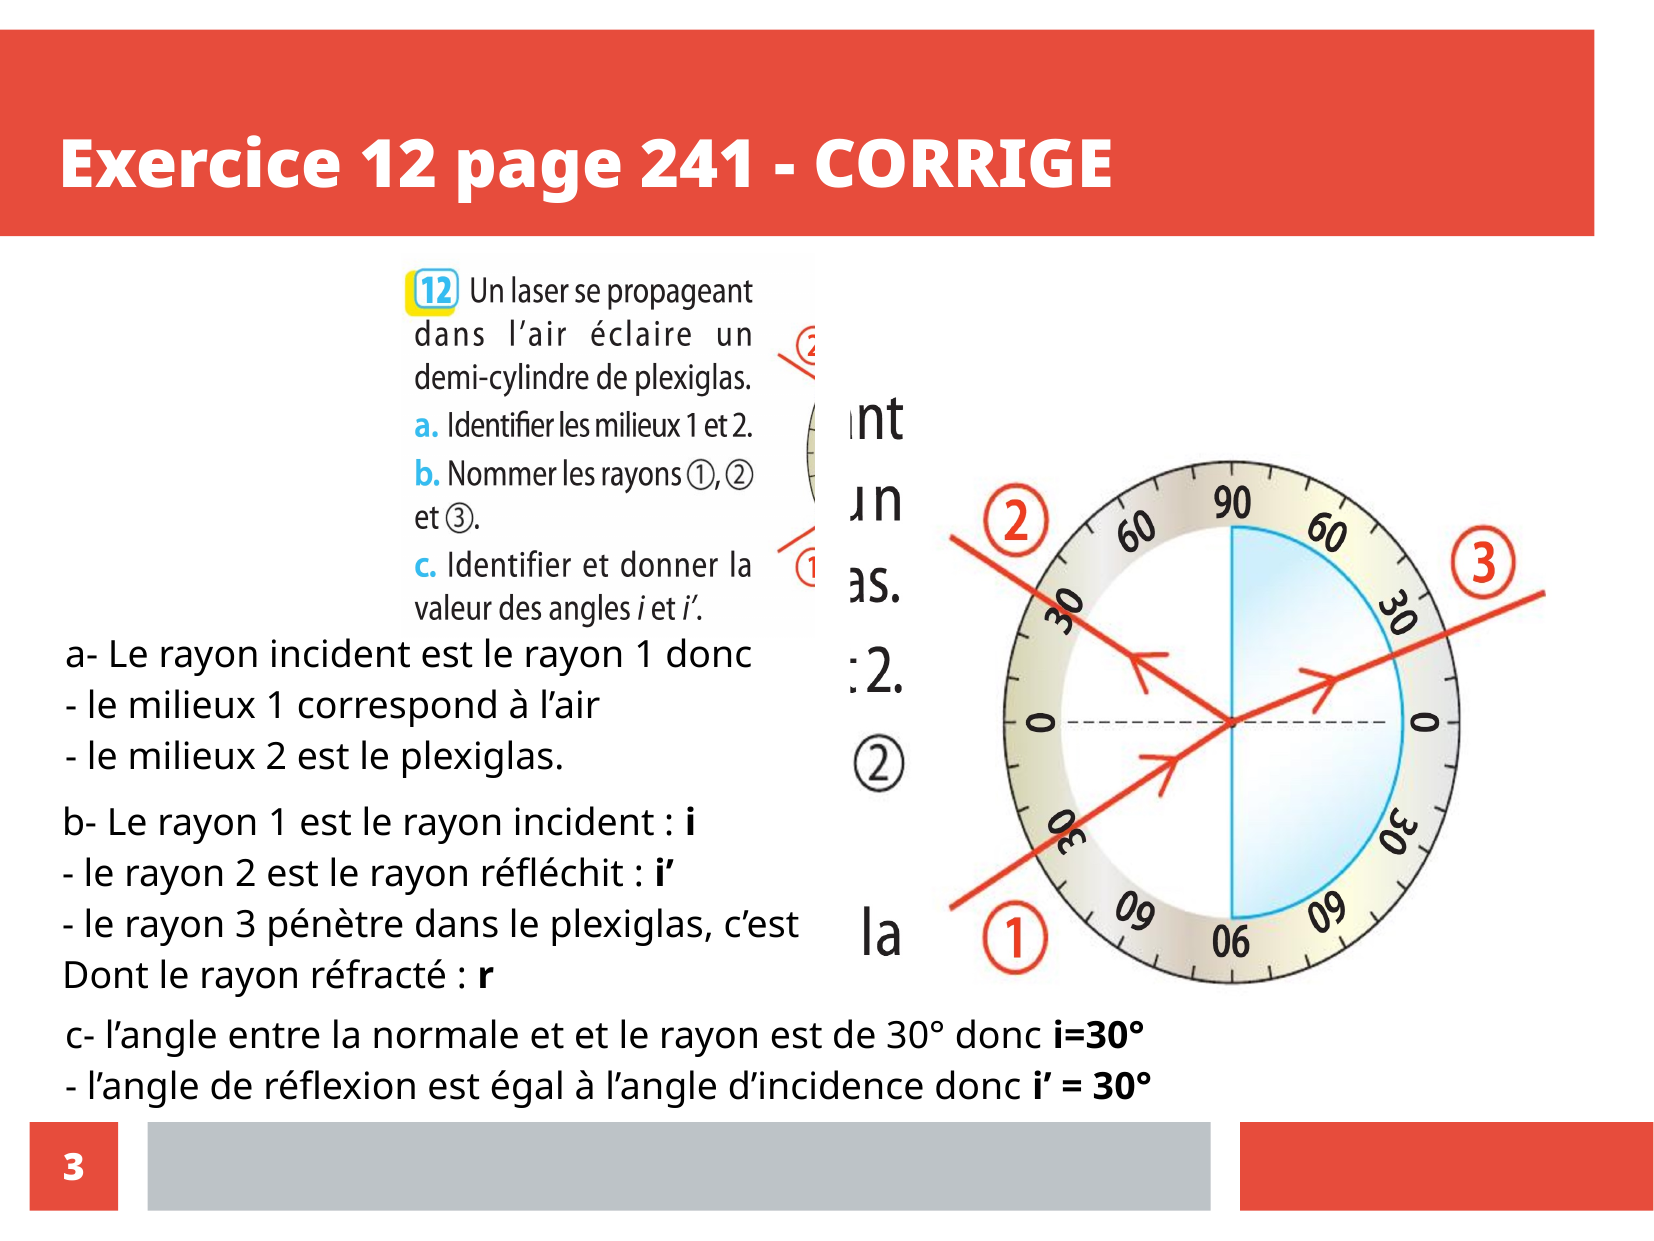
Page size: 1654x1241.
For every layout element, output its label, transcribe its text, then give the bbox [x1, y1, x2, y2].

text_box c- l’angle entre la normale et et le rayon est de 30° donc i=30° - l’angle de réflexion est égal à l’angle d’incidence donc i’ = 30° [50, 1000, 1300, 1111]
picture [850, 346, 1559, 1071]
text_box a- Le rayon incident est le rayon 1 donc - le milieux 1 correspond à l’air - le milieux 2 est le plexiglas. [50, 620, 686, 777]
text_box b- Le rayon 1 est le rayon incident : i - le rayon 2 est le rayon réfléchit : i’ - le rayon 3 pénètre dans le plexiglas, c’est Dont le rayon réfracté : r [47, 788, 728, 993]
picture [401, 253, 815, 638]
title Exercice 12 page 241 - CORRIGE [59, 59, 1595, 207]
